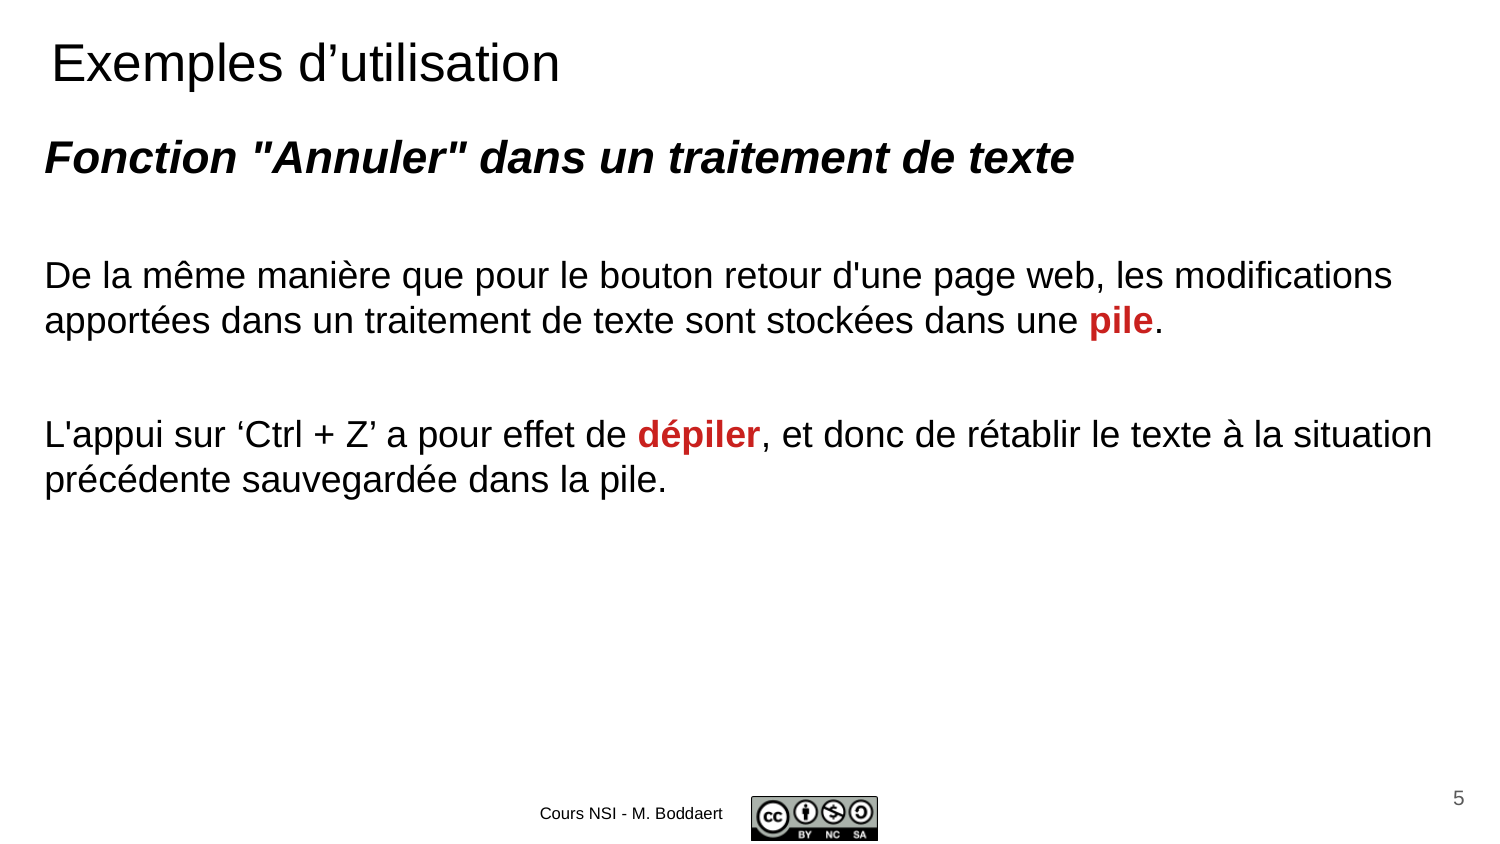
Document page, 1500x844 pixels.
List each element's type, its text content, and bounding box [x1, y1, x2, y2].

title Exemples d’utilisation [51, 13, 1449, 108]
picture [751, 796, 878, 841]
text_box Fonction "Annuler" dans un traitement de texte De la même manière que pour le bouton retour d'une page web, les modifications apportées dans un traitement de texte sont stockées dans une pile. L'appui sur ‘Ctrl + Z’ a pour effet de dépiler, et donc de rétablir le texte à la situation précédente sauvegardée dans la pile. [29, 120, 1477, 532]
slide_number <numéro> [1389, 764, 1480, 830]
